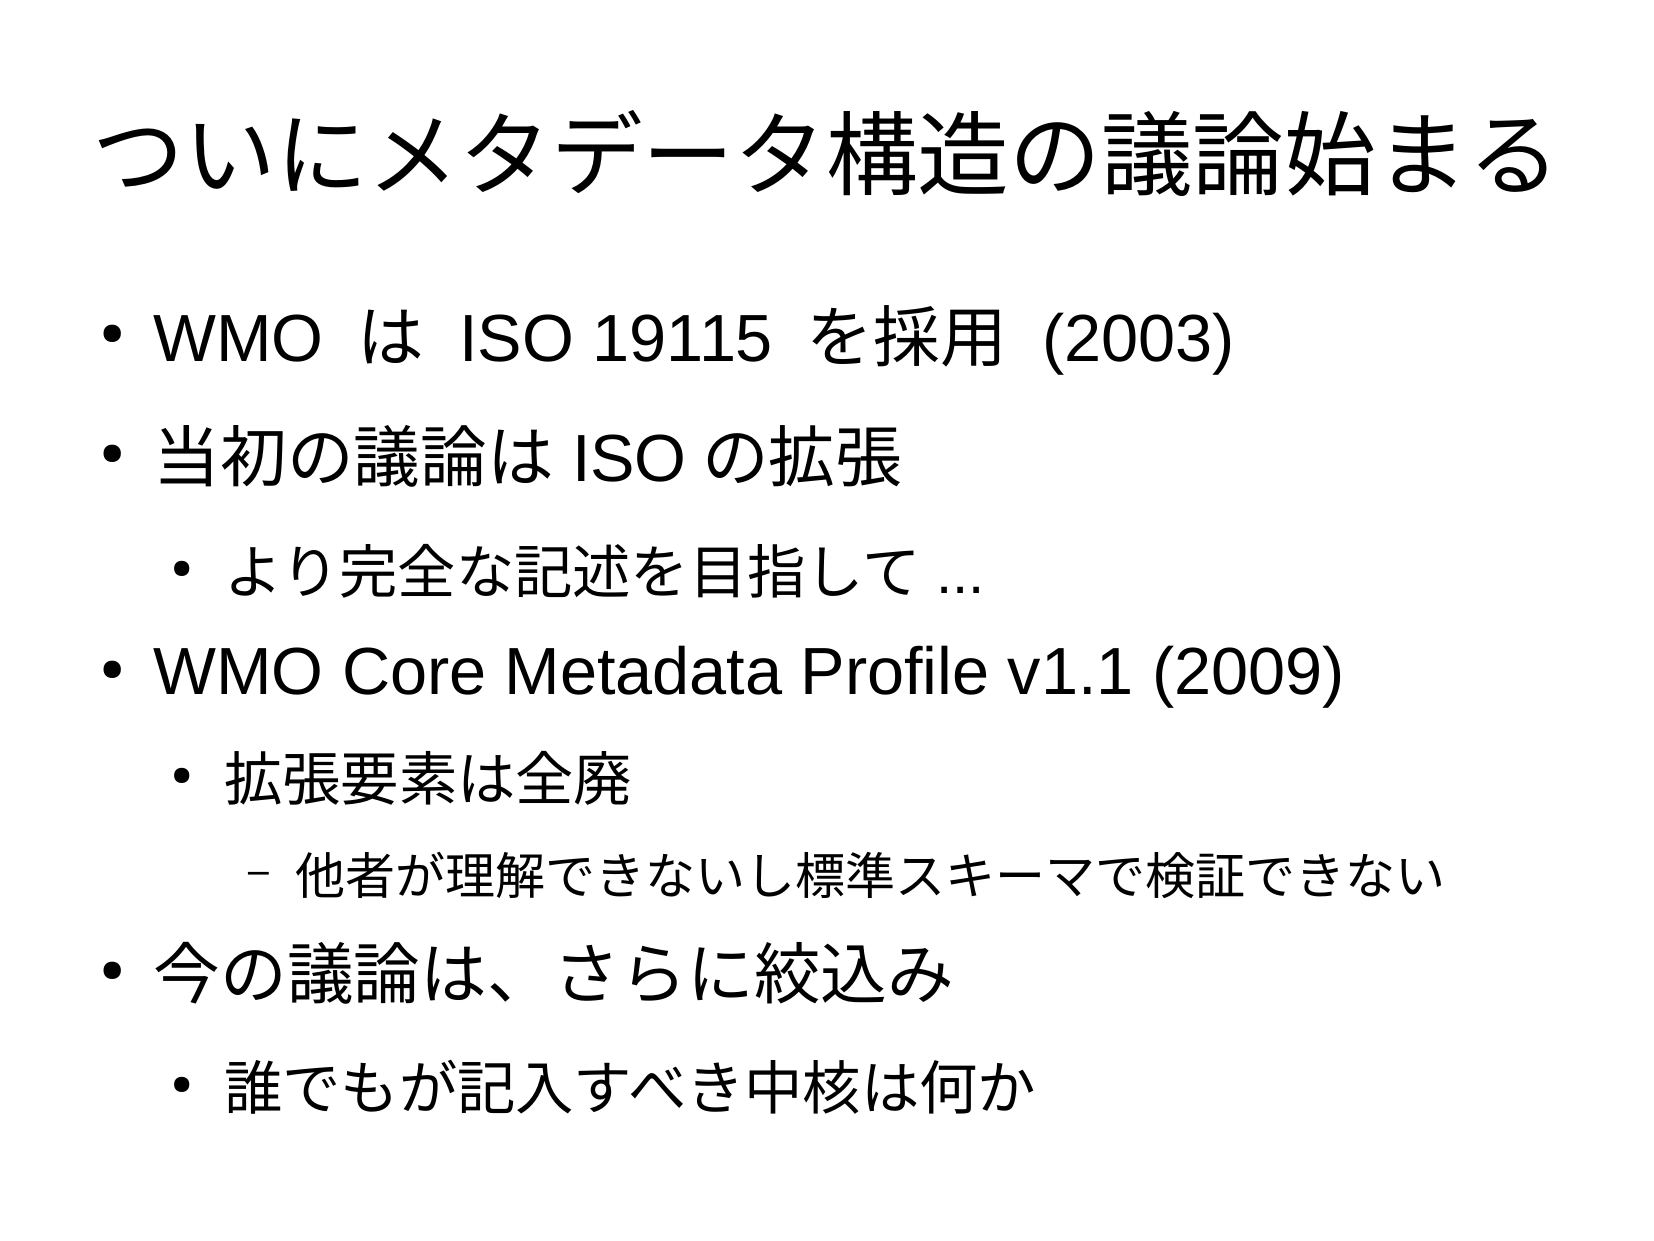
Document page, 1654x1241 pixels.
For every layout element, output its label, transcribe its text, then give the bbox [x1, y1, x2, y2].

list WMO は ISO 19115 を採用 (2003) 当初の議論はISOの拡張 より完全な記述を目指して... WMO Core Metadata Profile v1.1 (2009) 拡張要素は全廃 他者が理解できないし標準スキーマで検証できない 今の議論は、さらに絞込み 誰でもが記入すべき中核は何か [82, 290, 1571, 1118]
title ついにメタデータ構造の議論始まる [82, 49, 1571, 257]
